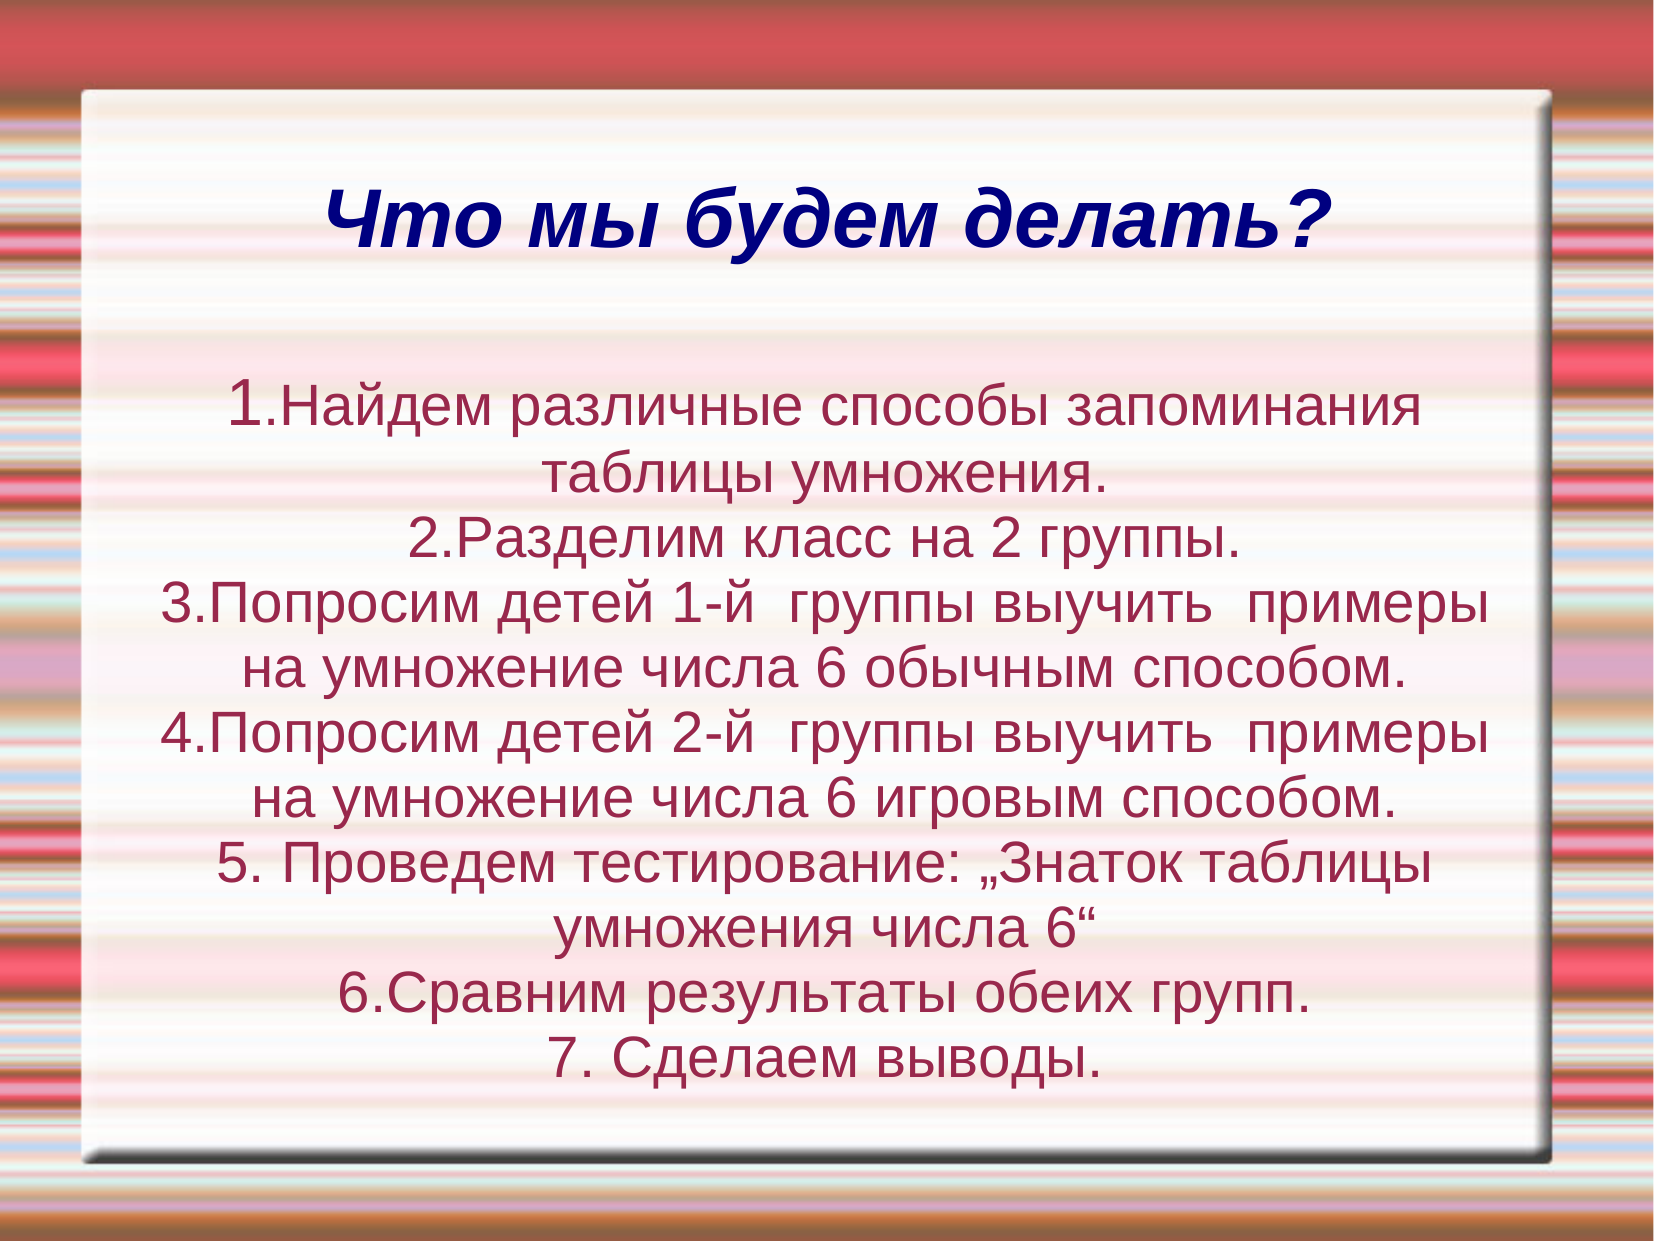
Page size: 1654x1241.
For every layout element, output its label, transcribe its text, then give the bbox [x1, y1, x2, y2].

picture [0, 0, 1654, 1241]
subtitle 1.Найдем различные способы запоминания таблицы умножения. 2.Разделим класс на 2 группы. 3.Попросим детей 1-й группы выучить примеры на умножение числа 6 обычным способом. 4.Попросим детей 2-й группы выучить примеры на умножение числа 6 игровым способом. 5. Проведем тестирование: „Знаток таблицы умножения числа 6“ 6.Сравним результаты обеих групп. 7. Сделаем выводы. [134, 358, 1516, 1162]
title Что мы будем делать? [121, 122, 1534, 315]
